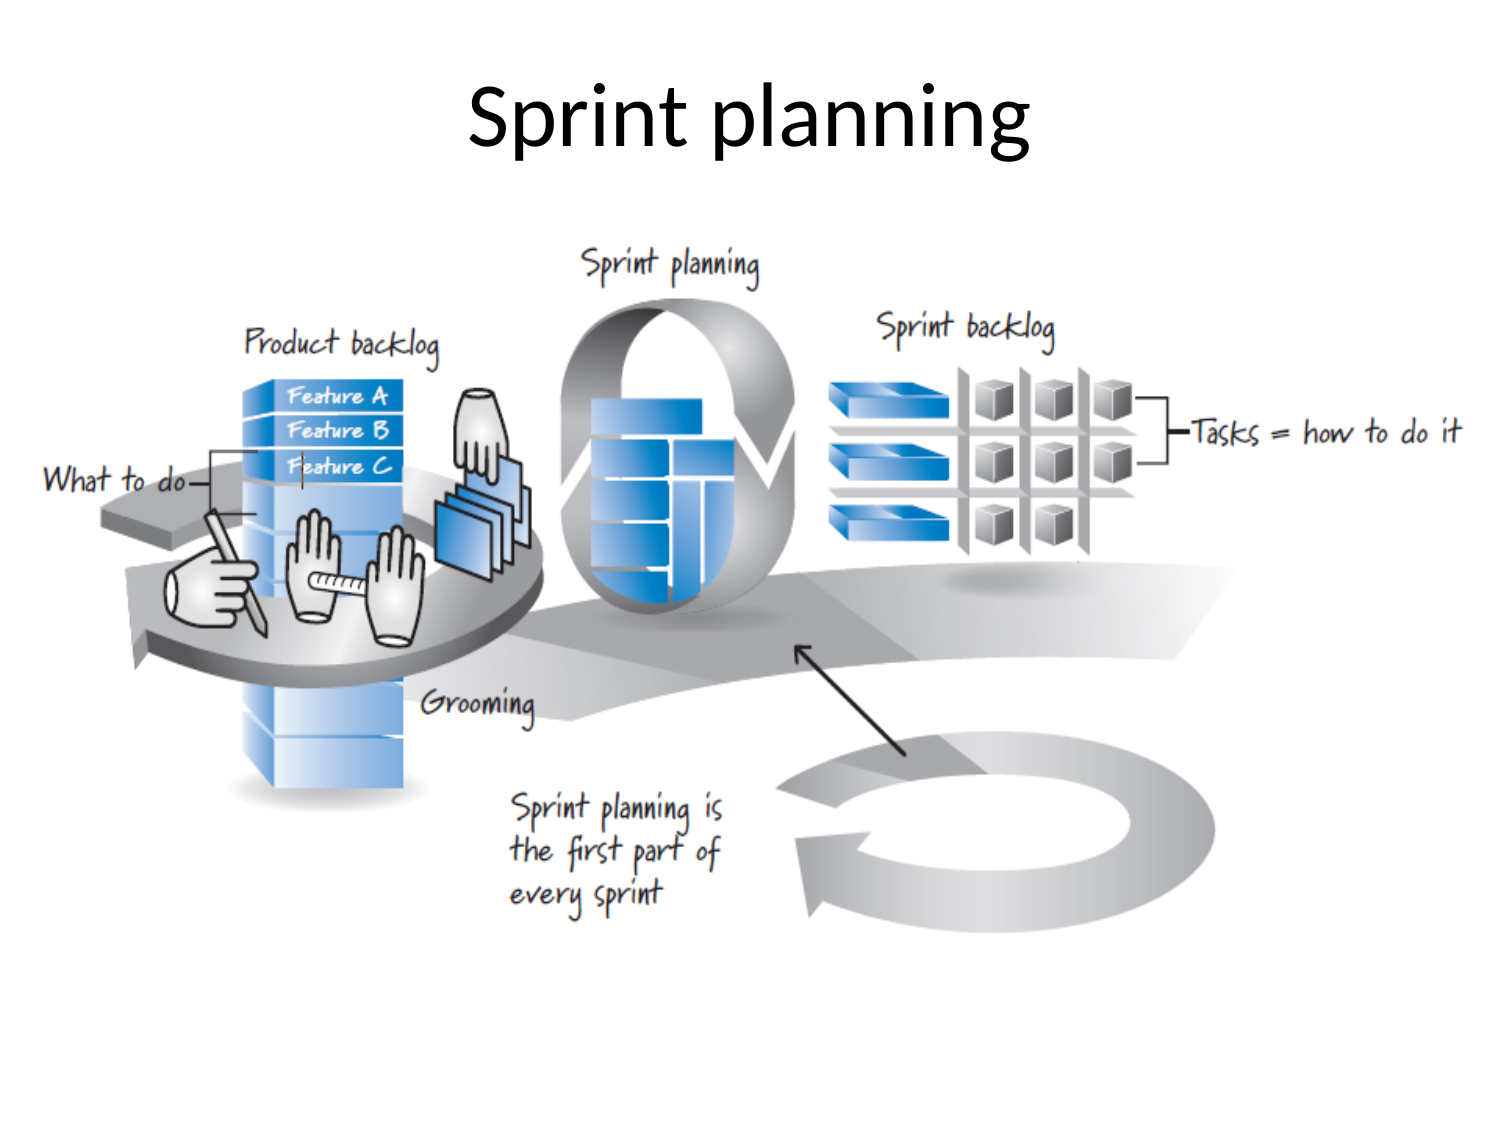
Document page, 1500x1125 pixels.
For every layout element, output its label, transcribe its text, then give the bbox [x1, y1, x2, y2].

title Sprint planning [75, 45, 1426, 175]
picture [33, 237, 1467, 938]
